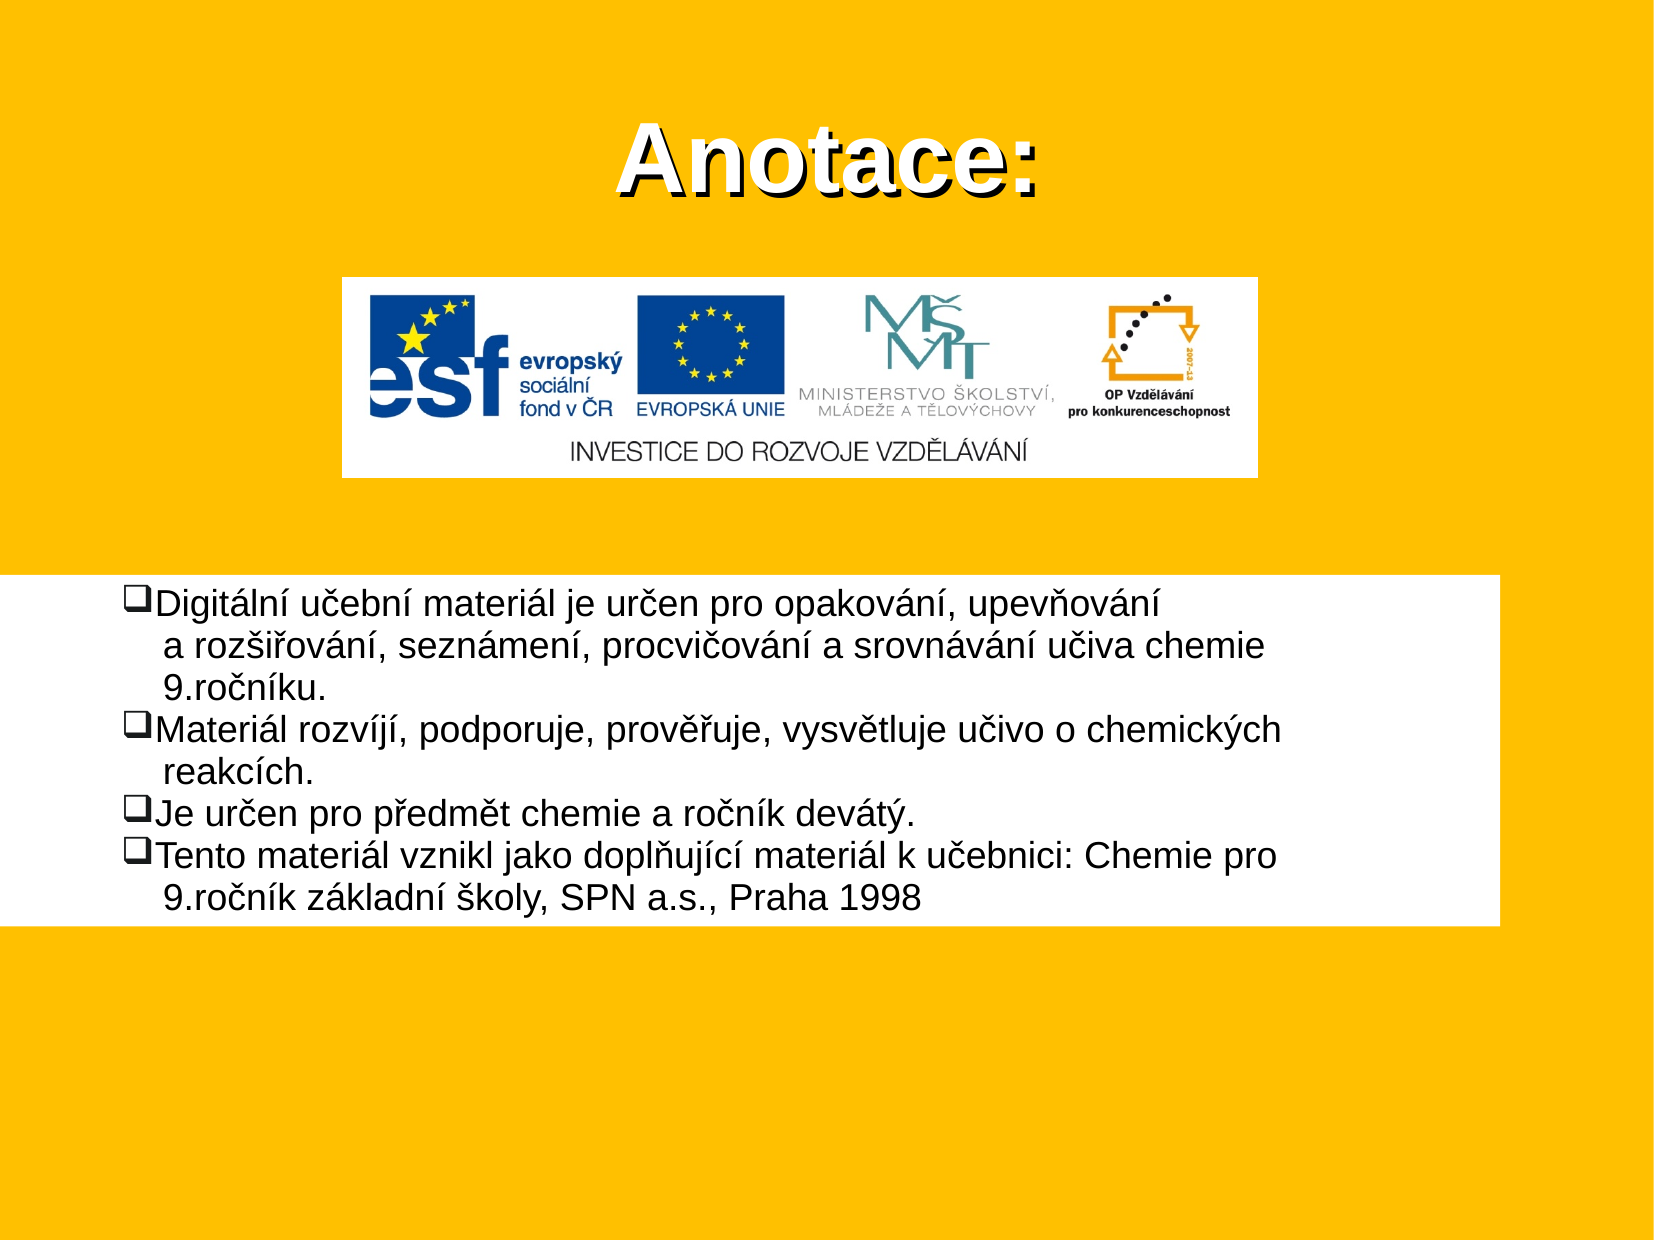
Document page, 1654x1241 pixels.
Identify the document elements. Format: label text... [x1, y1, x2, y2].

title Anotace: [82, 49, 1571, 257]
picture [342, 277, 1258, 478]
text_box Digitální učební materiál je určen pro opakování, upevňování a rozšiřování, seznámení, procvičování a srovnávání učiva chemie 9.ročníku. Materiál rozvíjí, podporuje, prověřuje, vysvětluje učivo o chemických reakcích. Je určen pro předmět chemie a ročník devátý. Tento materiál vznikl jako doplňující materiál k učebnici: Chemie pro 9.ročník základní školy, SPN a.s., Praha 1998 [0, 574, 1501, 927]
